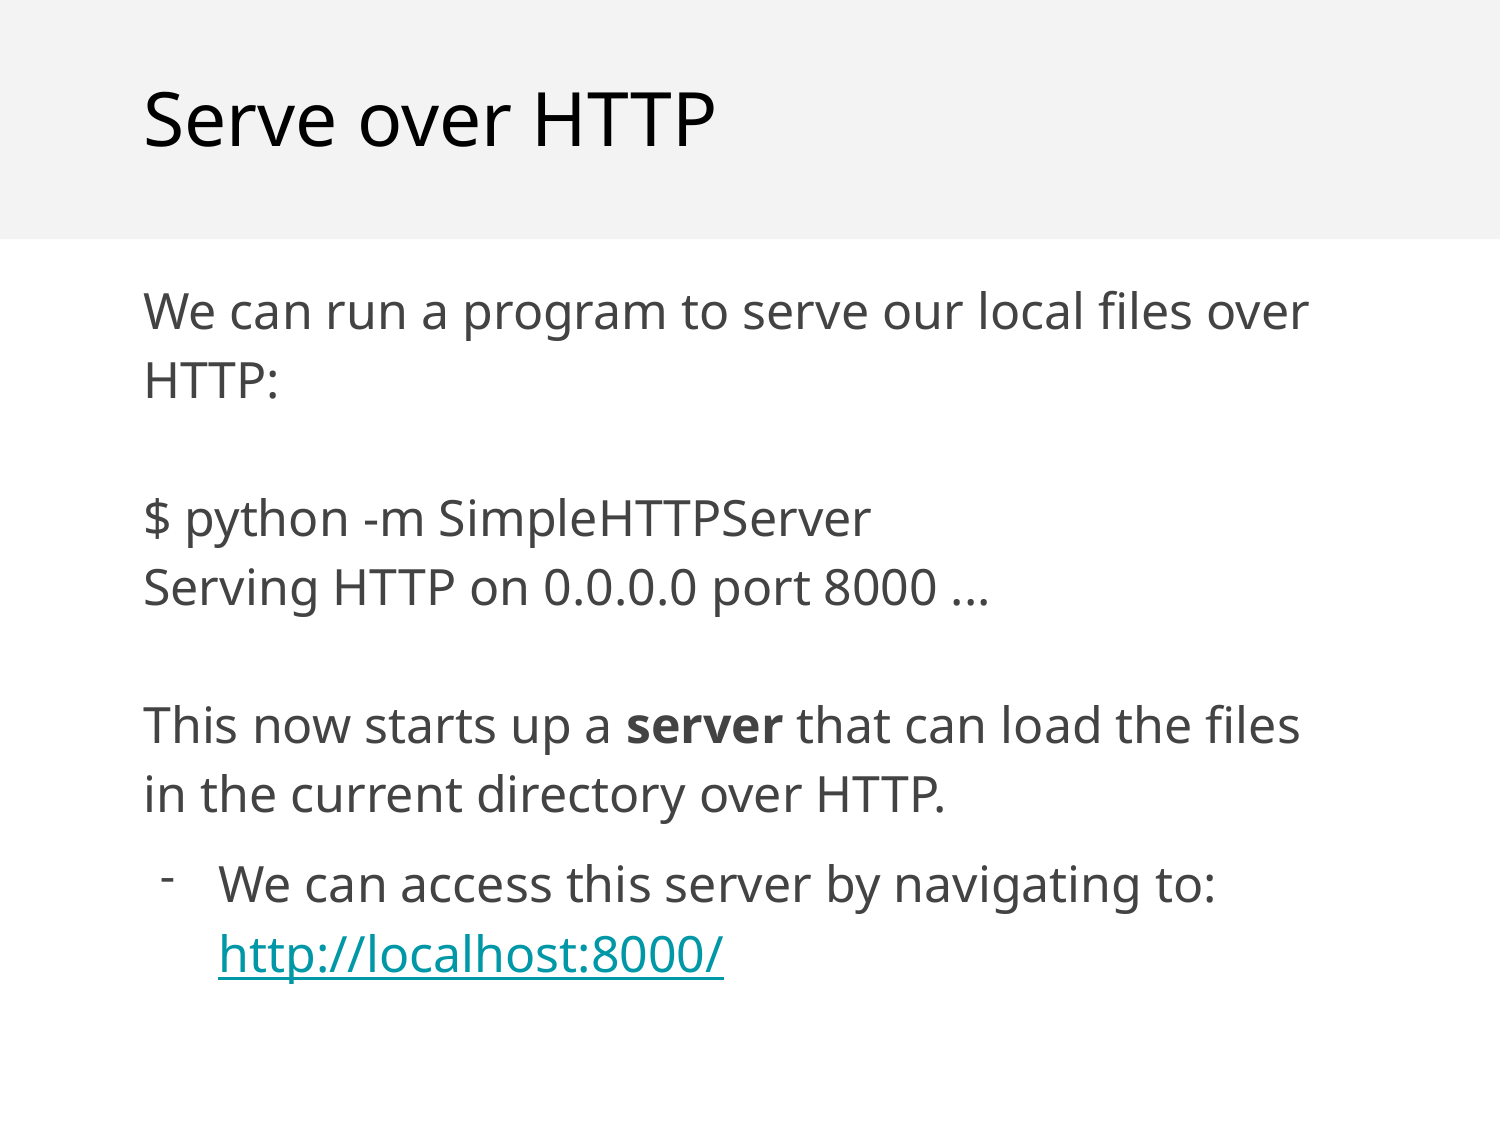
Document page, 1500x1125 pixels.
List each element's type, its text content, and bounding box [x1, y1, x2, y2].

title Serve over HTTP [128, 56, 1372, 183]
list We can run a program to serve our local files over HTTP: $ python -m SimpleHTTPServer Serving HTTP on 0.0.0.0 port 8000 ... This now starts up a server that can load the files in the current directory over HTTP. We can access this server by navigating to: http://localhost:8000/ [128, 255, 1372, 1004]
